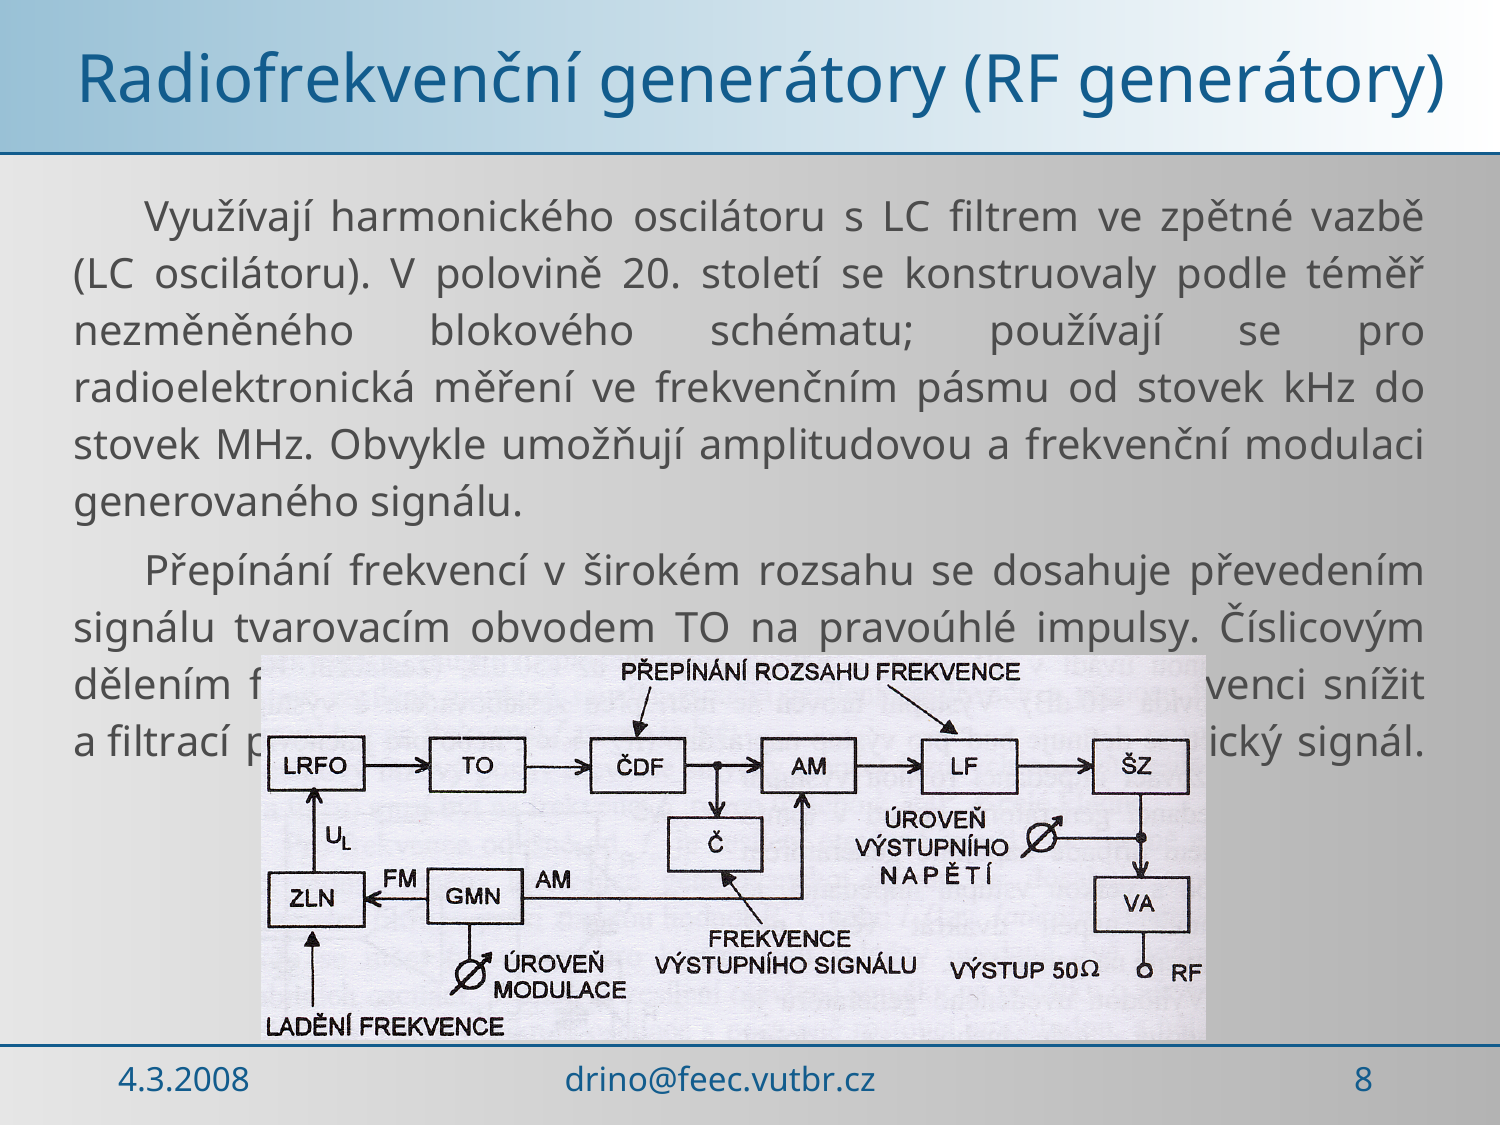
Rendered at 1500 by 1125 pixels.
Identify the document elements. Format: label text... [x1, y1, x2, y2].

text_box Využívají harmonického oscilátoru s LC filtrem ve zpětné vazbě (LC oscilátoru). V polovině 20. století se konstruovaly podle téměř nezměněného blokového schématu; používají se pro radioelektronická měření ve frekvenčním pásmu od stovek kHz do stovek MHz. Obvykle umožňují amplitudovou a frekvenční modulaci generovaného signálu. Přepínání frekvencí v širokém rozsahu se dosahuje převedením signálu tvarovacím obvodem TO na pravoúhlé impulsy. Číslicovým dělením frekvence těchto impulsů (ČDF) lze snadno frekvenci snížit a filtrací pomocí laděného filtru LF získáme opět harmonický signál. [59, 178, 1442, 834]
text_box 4.3.2008 [103, 1049, 432, 1125]
text_box <číslo> [1075, 1049, 1388, 1125]
text_box drino@feec.vutbr.cz [454, 1049, 987, 1125]
picture [261, 655, 1206, 1040]
title Radiofrekvenční generátory (RF generátory) [0, 0, 1500, 152]
